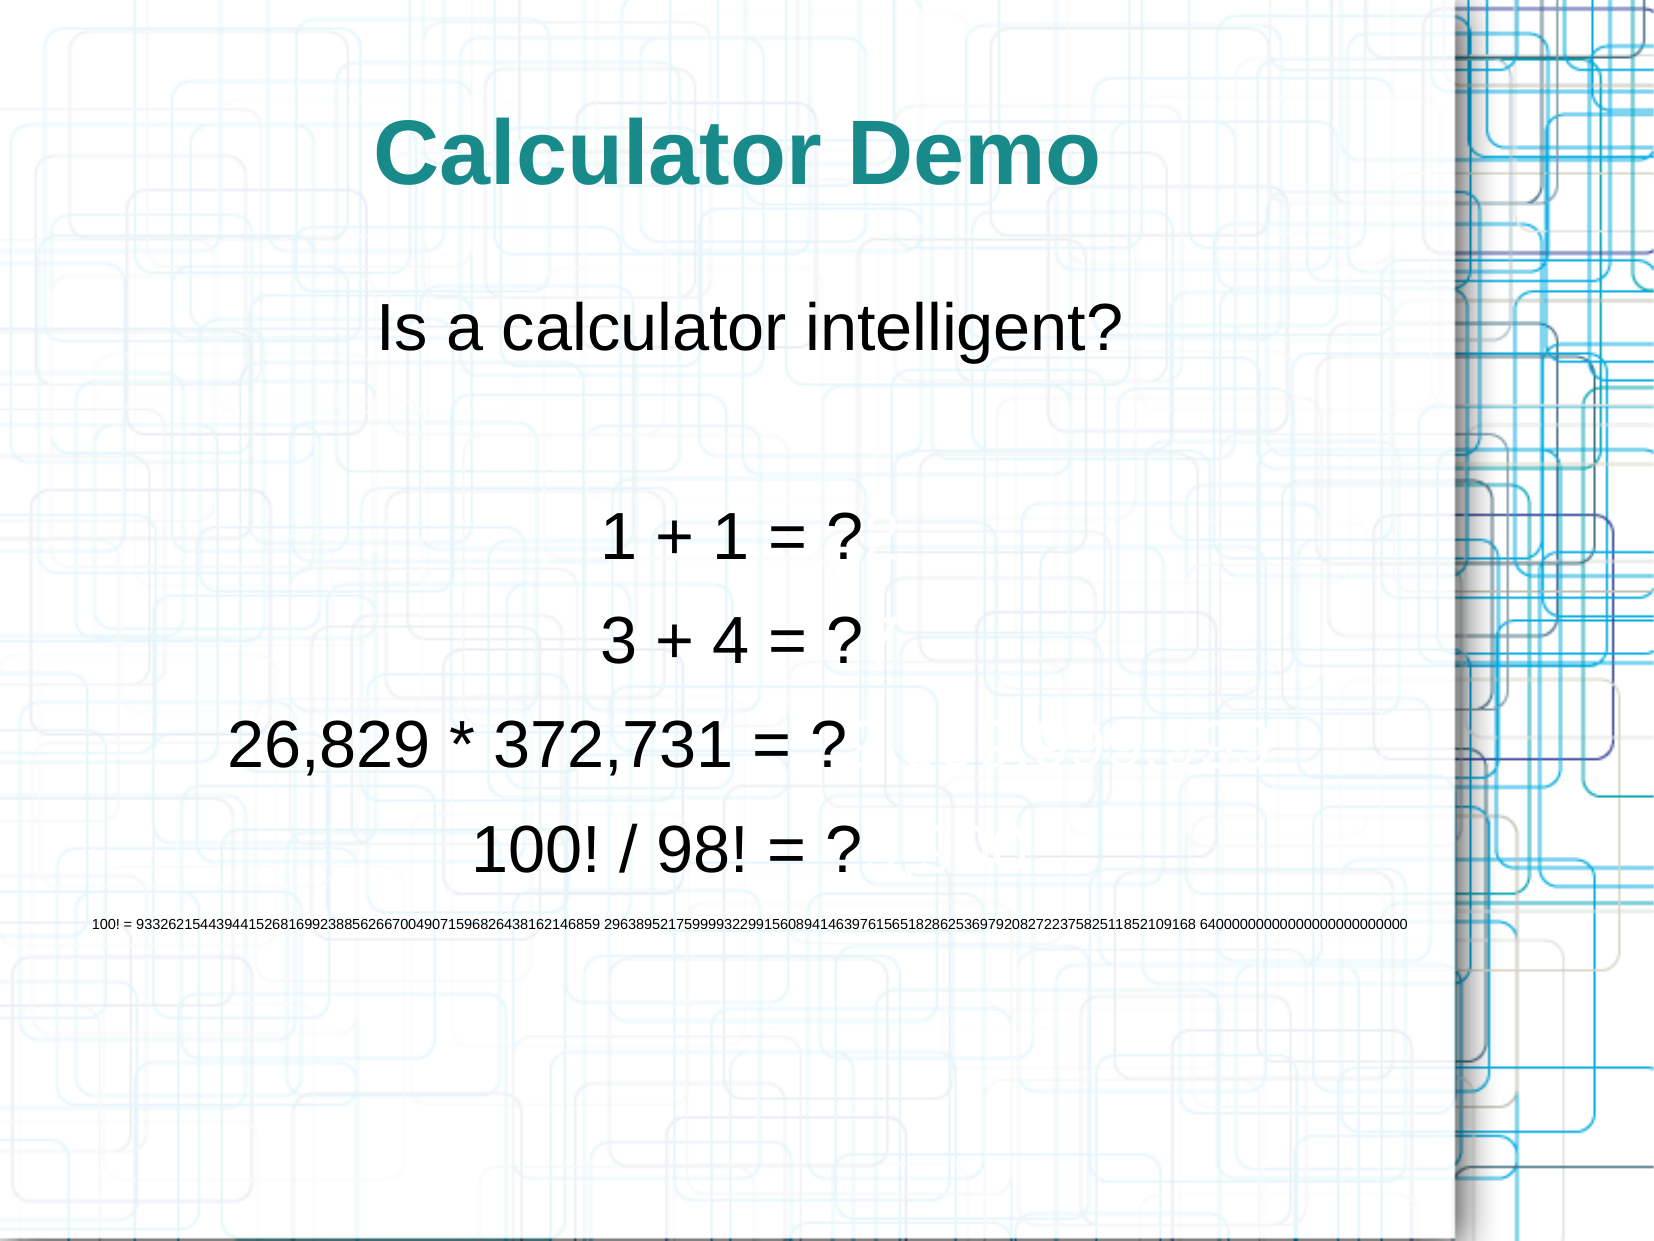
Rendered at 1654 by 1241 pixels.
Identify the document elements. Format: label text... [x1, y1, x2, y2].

title Calculator Demo [59, 56, 1418, 250]
list Is a calculator intelligent? 1 + 1 = ?2 3 + 4 = ?7 26,829 * 372,731 = ?9,999,999,999 100! / 98! = ?9,900 100! = 9332621544394415268169923885626670049071596826438162146859 29638952175999932299156089414639761565182862536979208272237582511852109168 64000000000000000000000000 [82, 290, 1418, 1094]
picture [0, 0, 1654, 1241]
